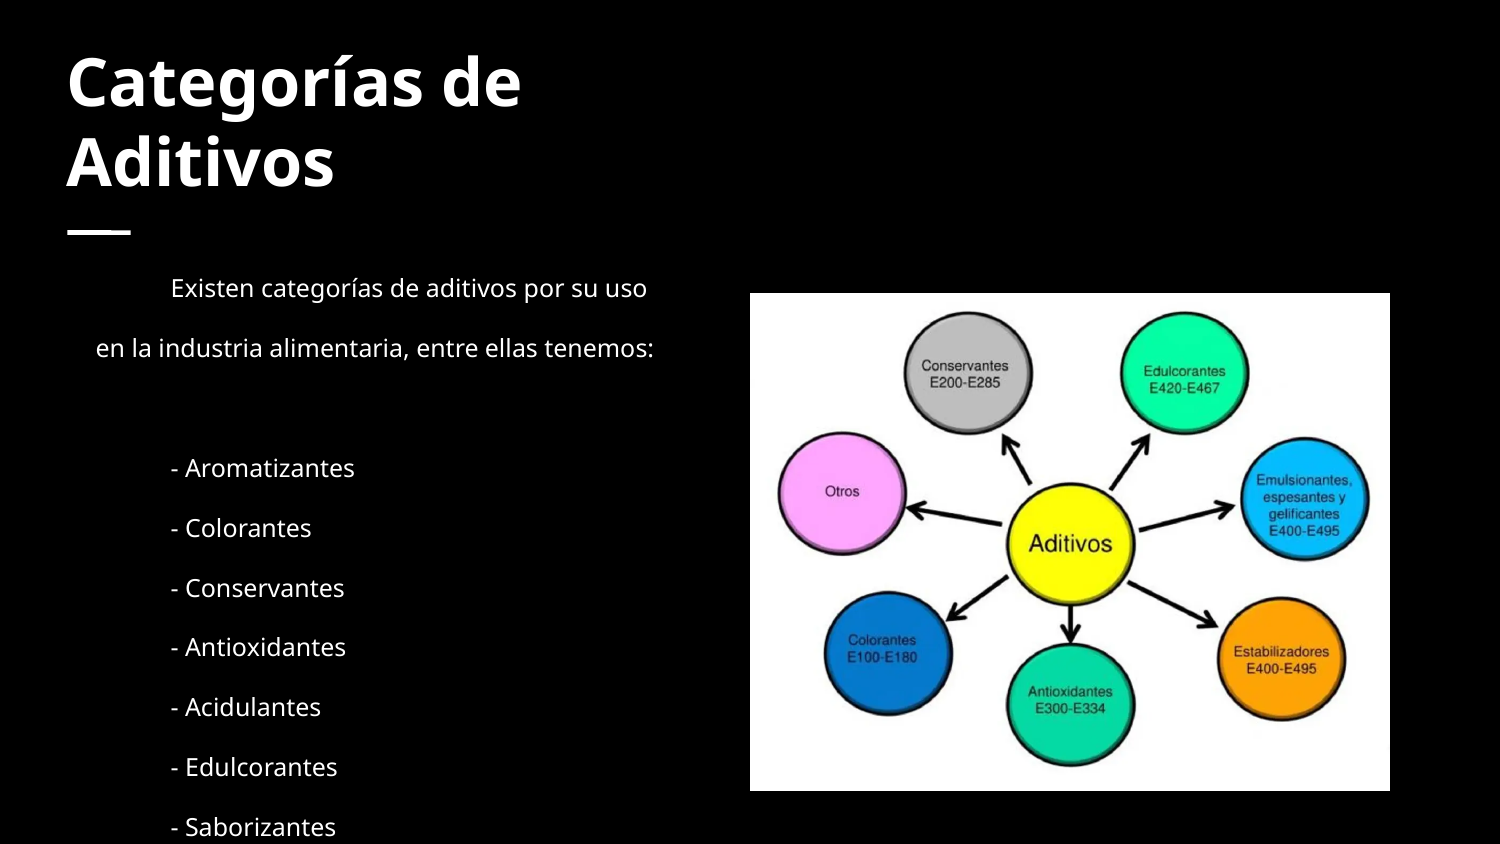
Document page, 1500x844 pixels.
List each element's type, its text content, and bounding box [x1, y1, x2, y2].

title Categorías de Aditivos [51, 91, 804, 216]
list Existen categorías de aditivos por su uso en la industria alimentaria, entre ellas tenemos: - Aromatizantes - Colorantes - Conservantes - Antioxidantes - Acidulantes - Edulcorantes - Saborizantes - Emulsionantes [51, 227, 692, 742]
picture [750, 293, 1390, 791]
